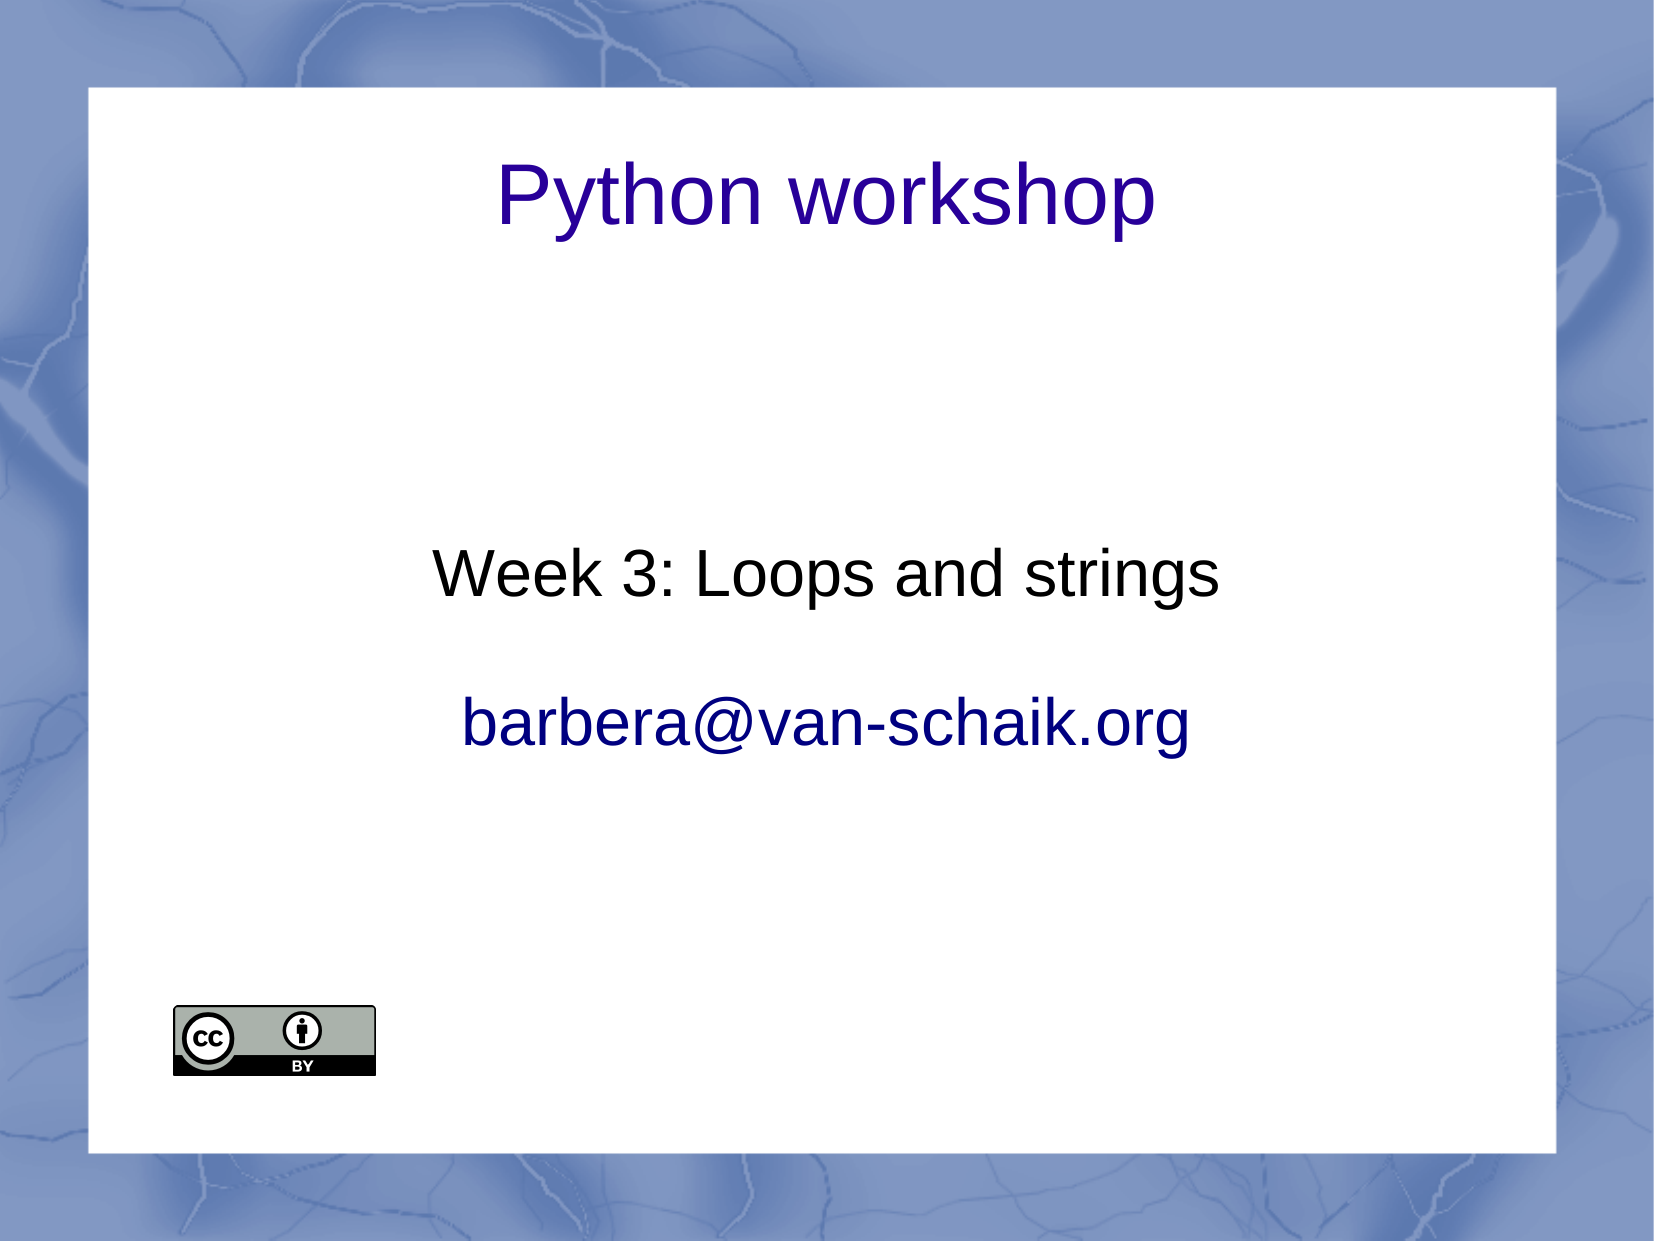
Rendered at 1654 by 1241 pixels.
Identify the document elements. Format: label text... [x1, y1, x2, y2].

picture [0, 0, 1654, 1241]
subtitle Week 3: Loops and strings barbera@van-schaik.org [147, 325, 1506, 1045]
title Python workshop [118, 90, 1536, 298]
